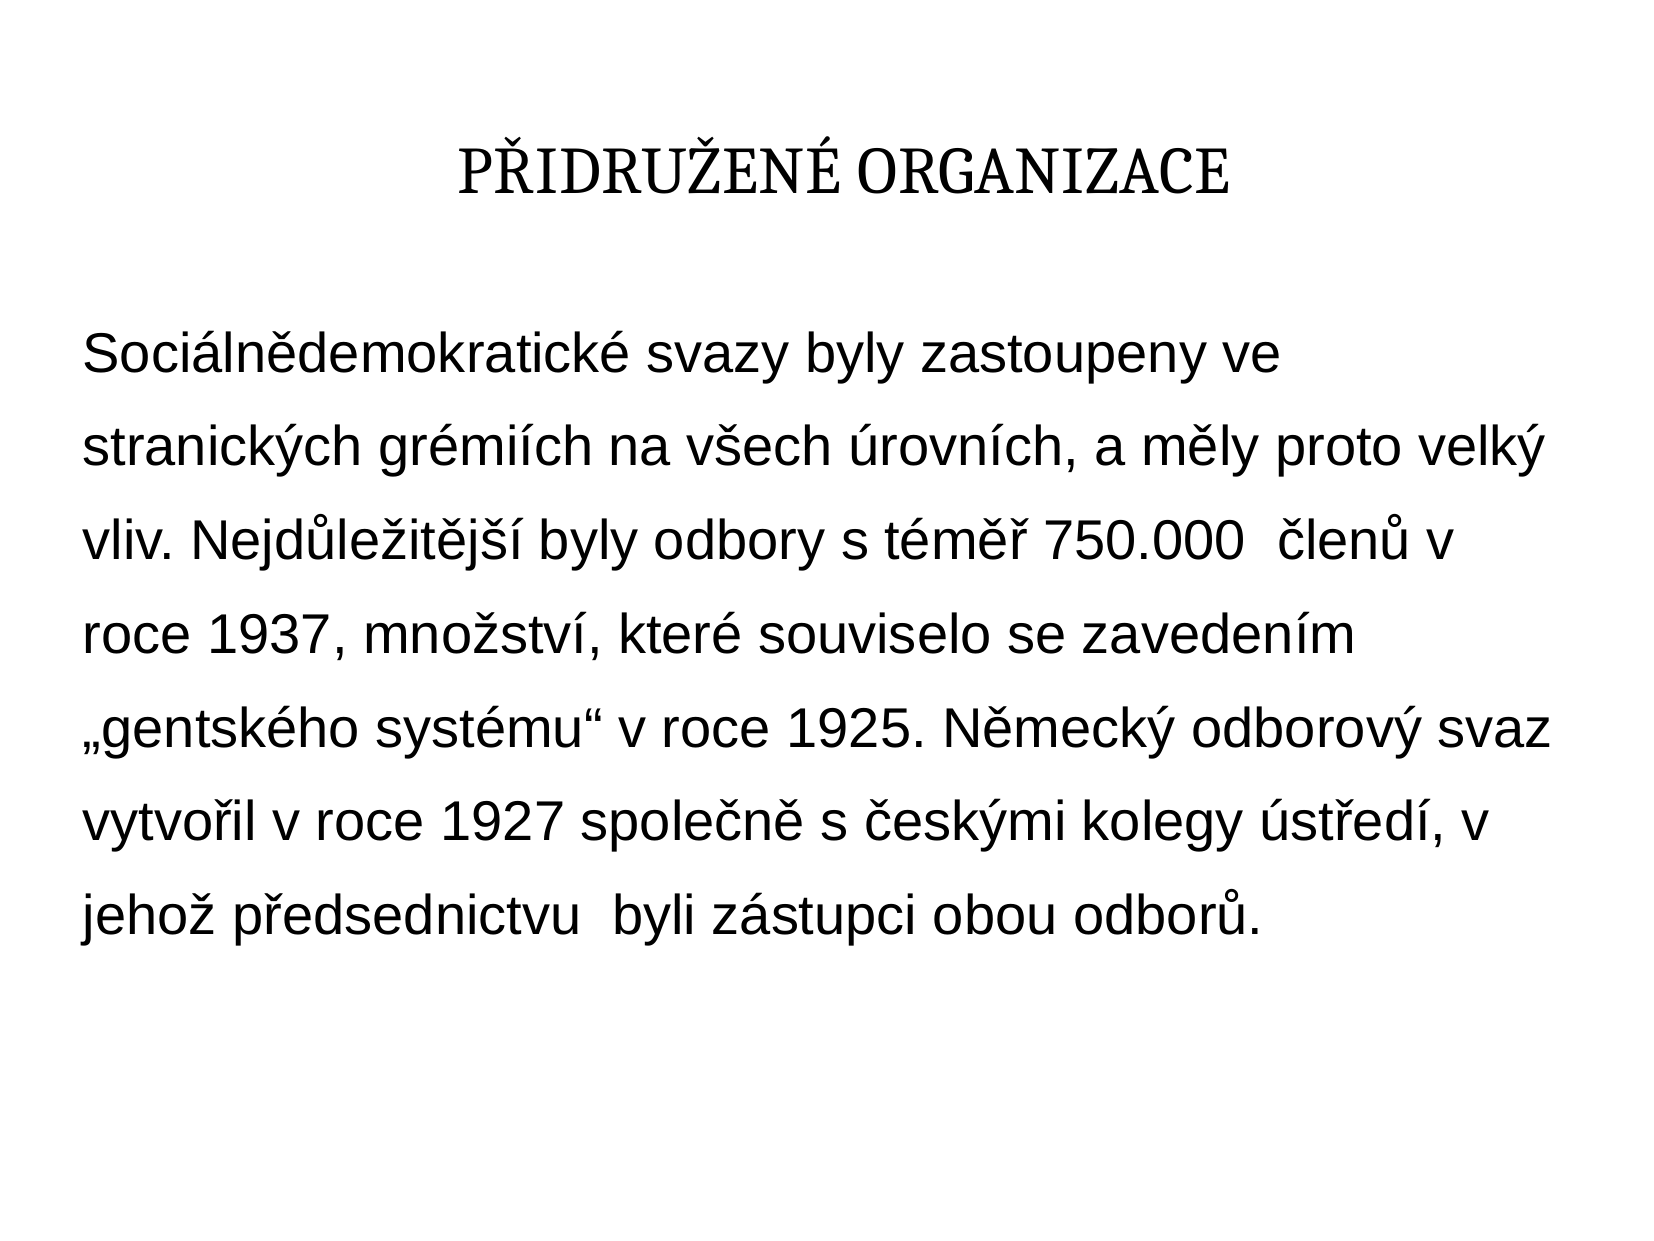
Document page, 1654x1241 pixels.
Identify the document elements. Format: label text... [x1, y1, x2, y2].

list Sociálnědemokratické svazy byly zastoupeny ve stranických grémiích na všech úrovních, a měly proto velký vliv. Nejdůležitější byly odbory s téměř 750.000 členů v roce 1937, množství, které souviselo se zavedením „gentského systému“ v roce 1925. Německý odborový svaz vytvořil v roce 1927 společně s českými kolegy ústředí, v jehož předsednictvu byli zástupci obou odborů. [82, 290, 1571, 1010]
title Přidružené organizace [82, 49, 1571, 257]
